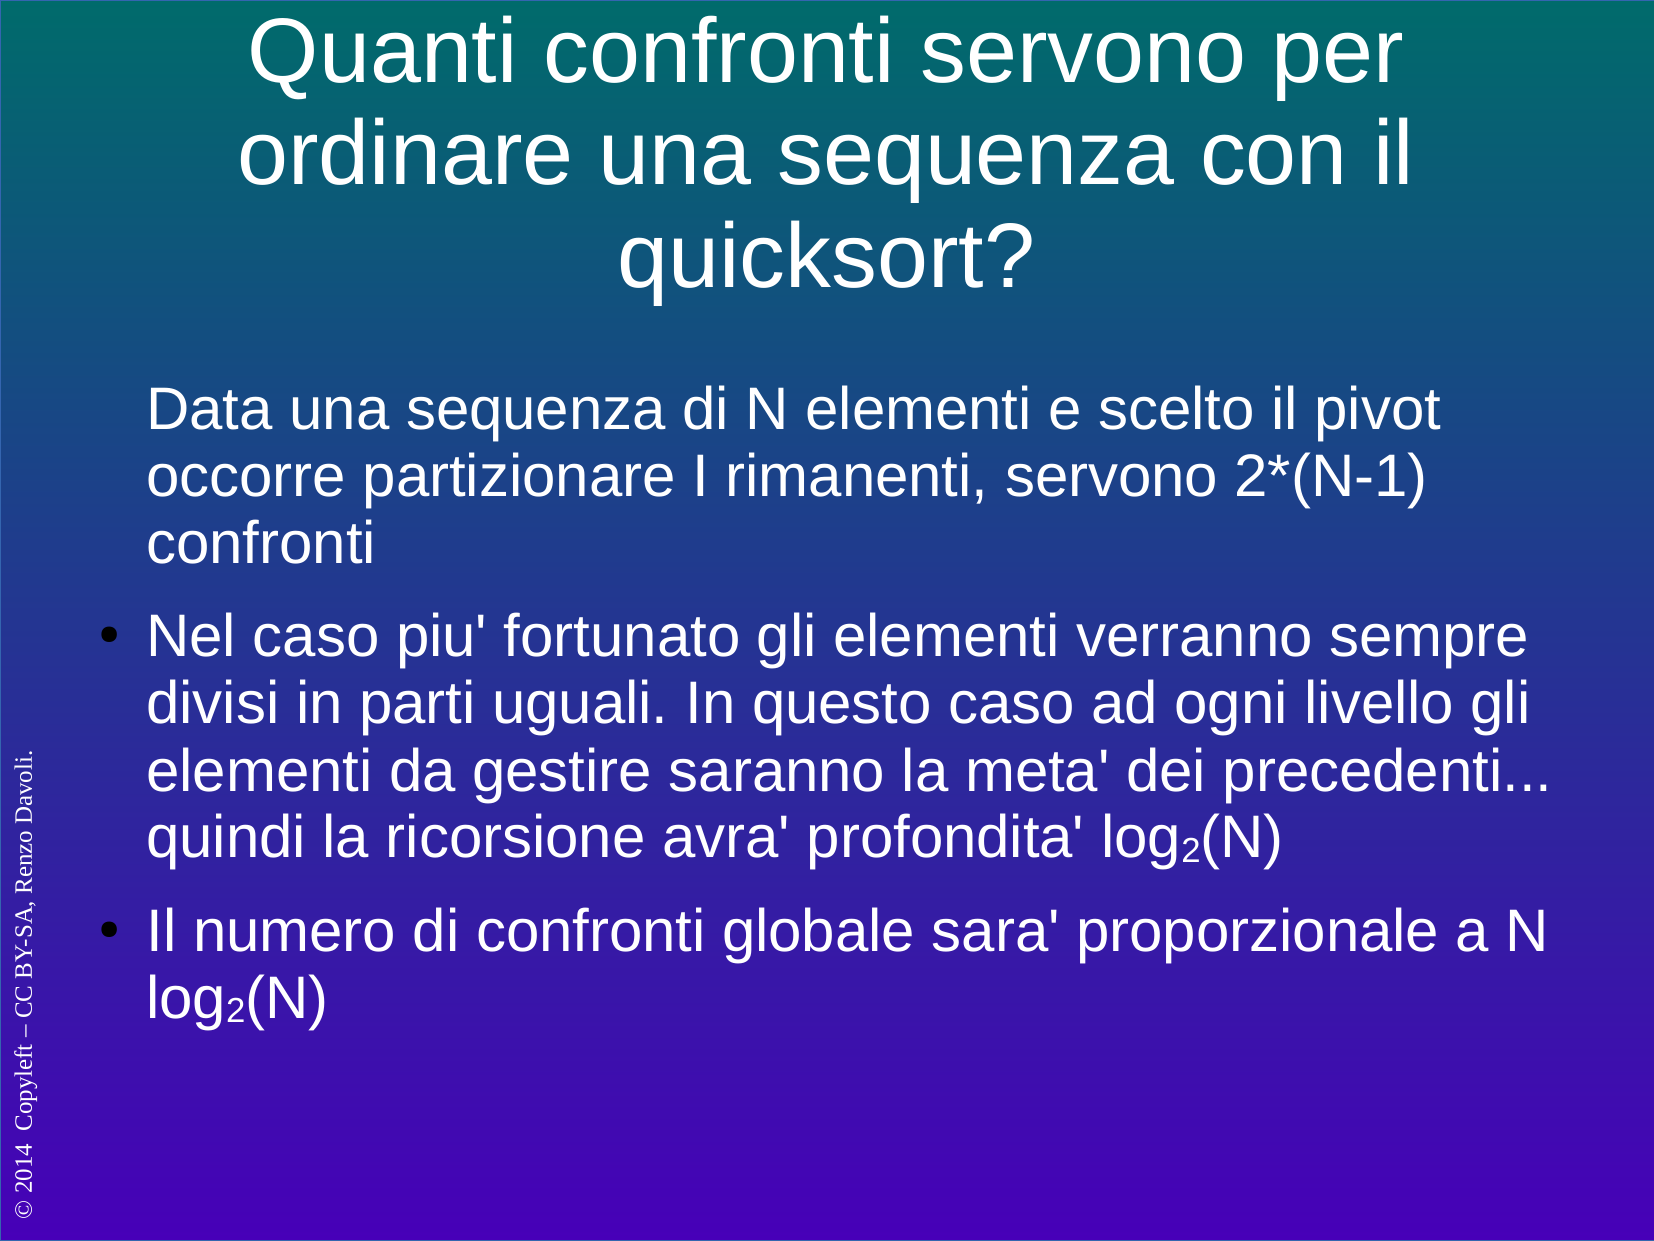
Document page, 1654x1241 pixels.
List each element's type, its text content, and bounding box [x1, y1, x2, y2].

title Quanti confronti servono per ordinare una sequenza con il quicksort? [82, 0, 1571, 307]
list Data una sequenza di N elementi e scelto il pivot occorre partizionare I rimanenti, servono 2*(N-1) confronti Nel caso piu' fortunato gli elementi verranno sempre divisi in parti uguali. In questo caso ad ogni livello gli elementi da gestire saranno la meta' dei precedenti... quindi la ricorsione avra' profondita' log2(N) Il numero di confronti globale sara' proporzionale a N log2(N) [82, 375, 1571, 1095]
